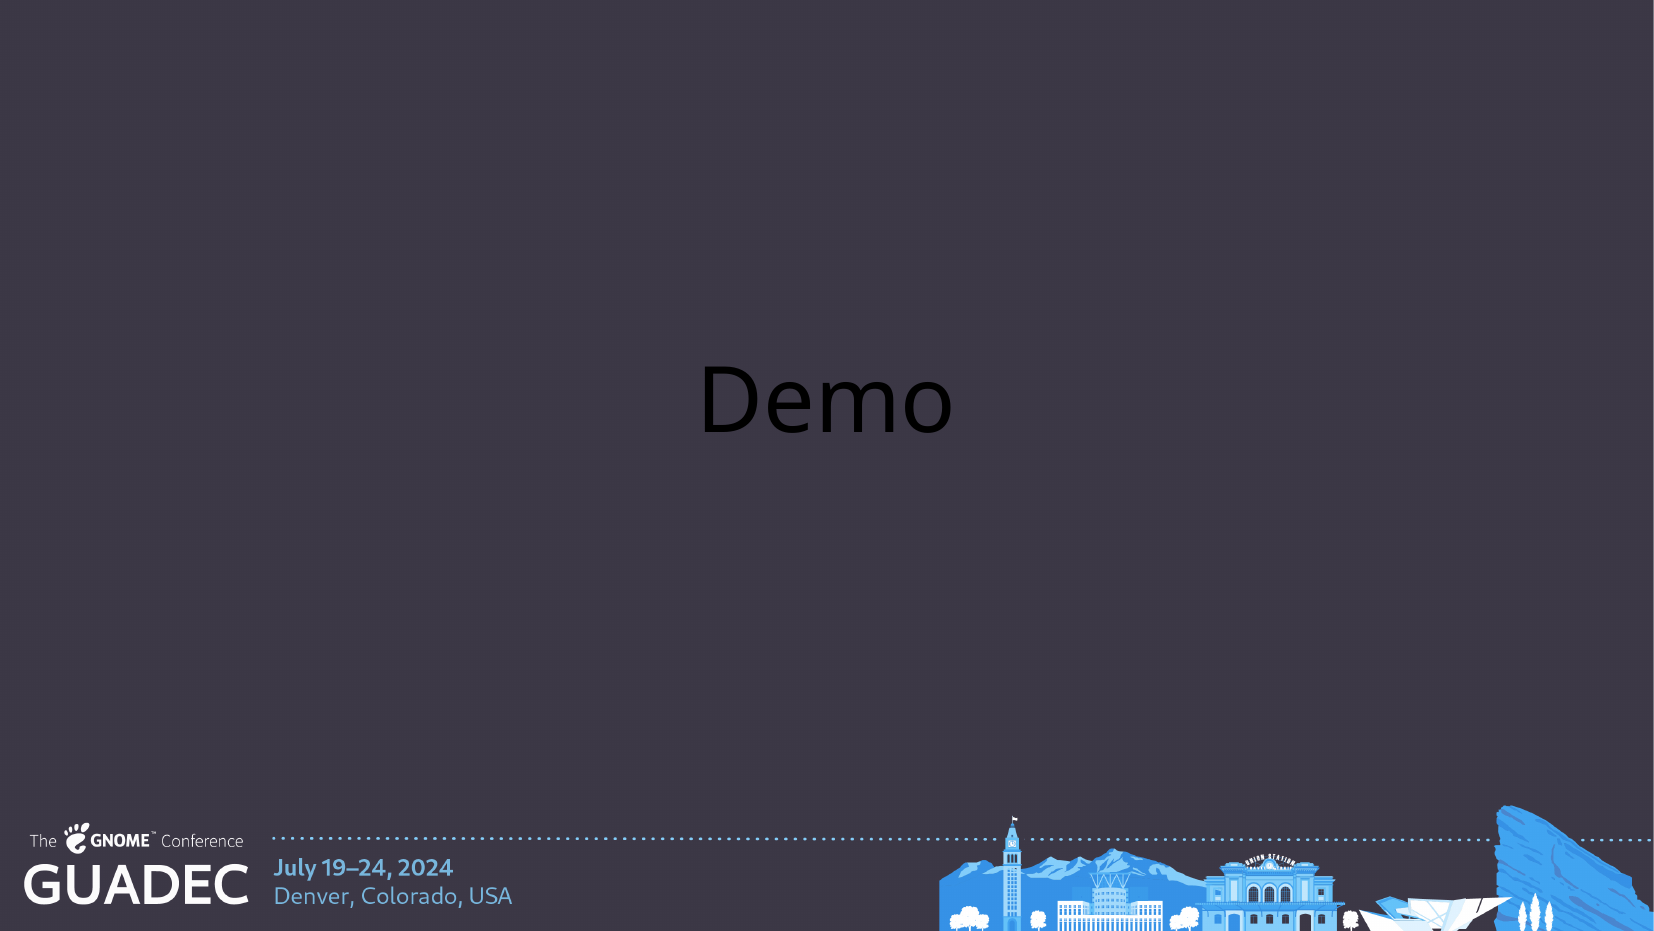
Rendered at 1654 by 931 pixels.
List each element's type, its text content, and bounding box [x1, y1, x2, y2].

picture [0, 0, 1654, 931]
subtitle Demo [82, 37, 1571, 757]
